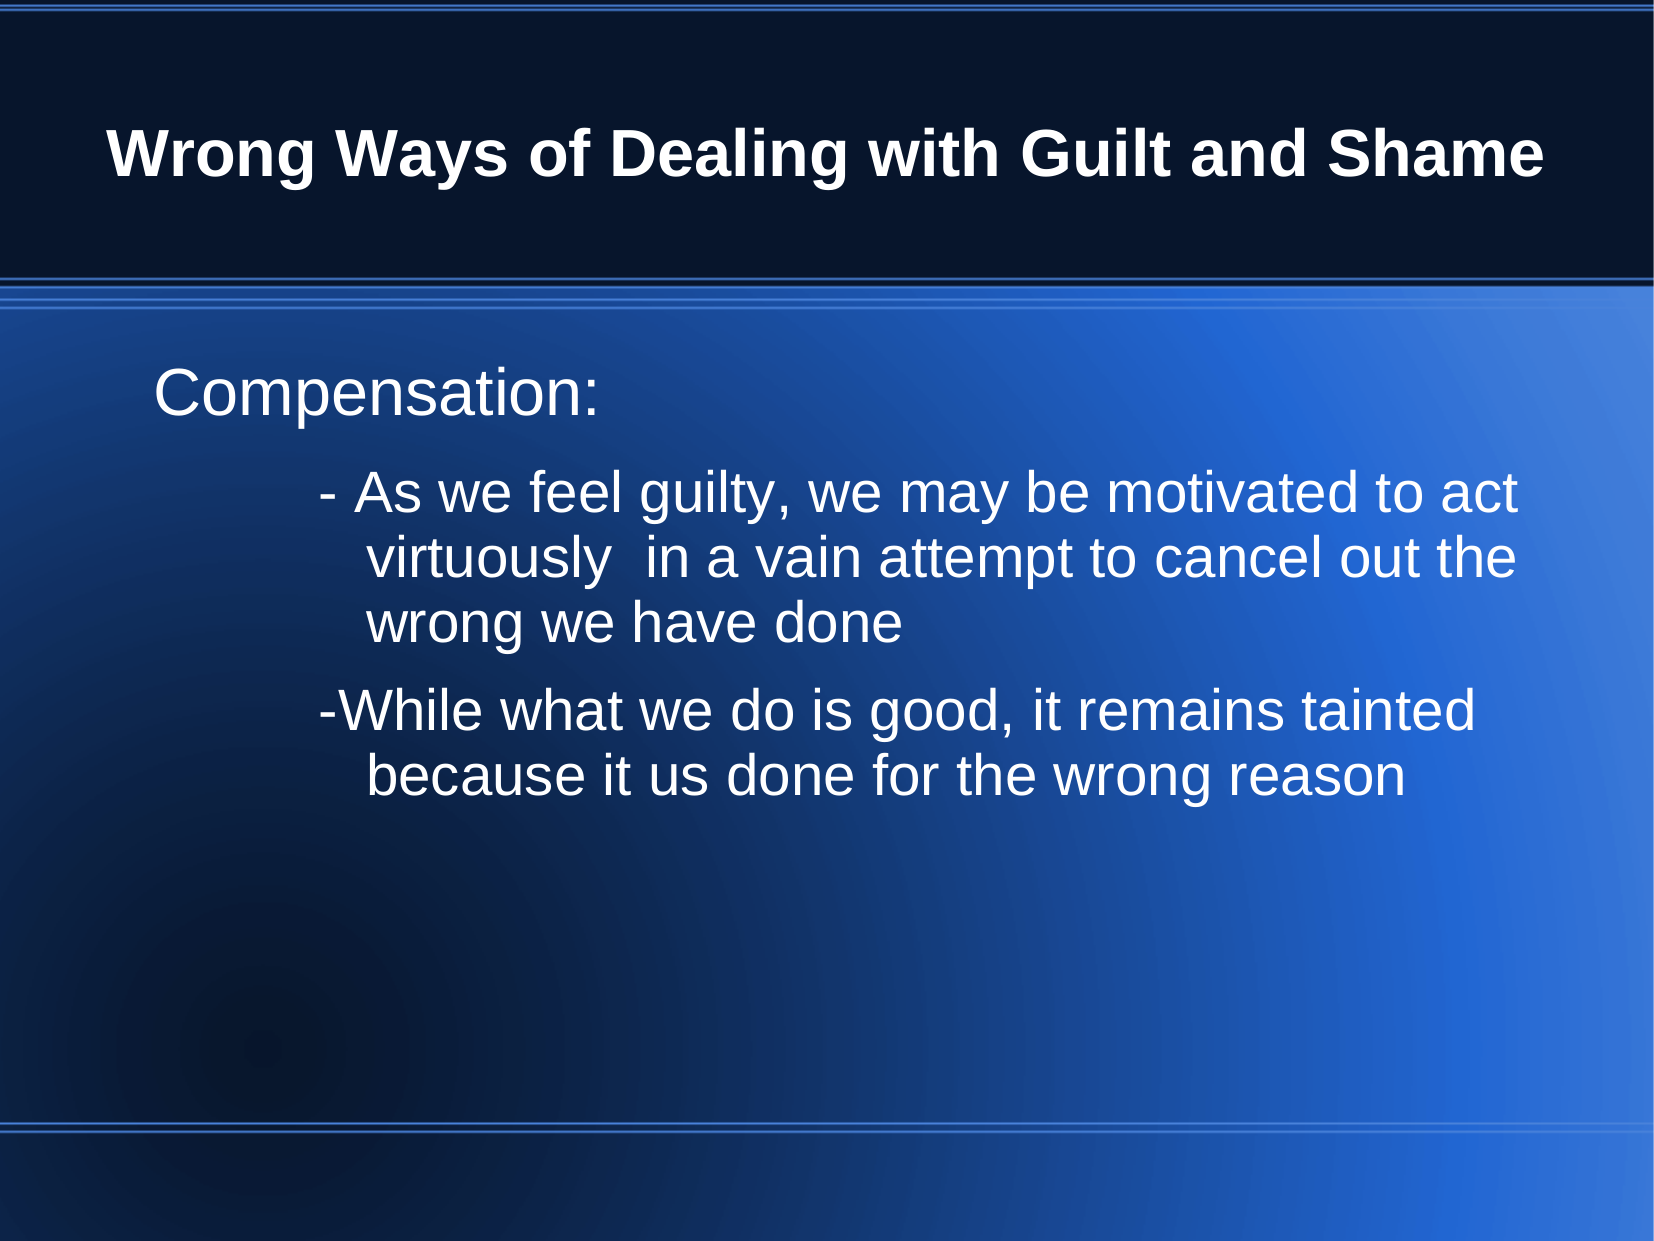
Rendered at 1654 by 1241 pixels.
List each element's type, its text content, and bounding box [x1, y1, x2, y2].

list Compensation: - As we feel guilty, we may be motivated to act virtuously in a vain attempt to cancel out the wrong we have done -While what we do is good, it remains tainted because it us done for the wrong reason [82, 355, 1571, 1058]
title Wrong Ways of Dealing with Guilt and Shame [82, 49, 1571, 257]
picture [0, 0, 1654, 1241]
